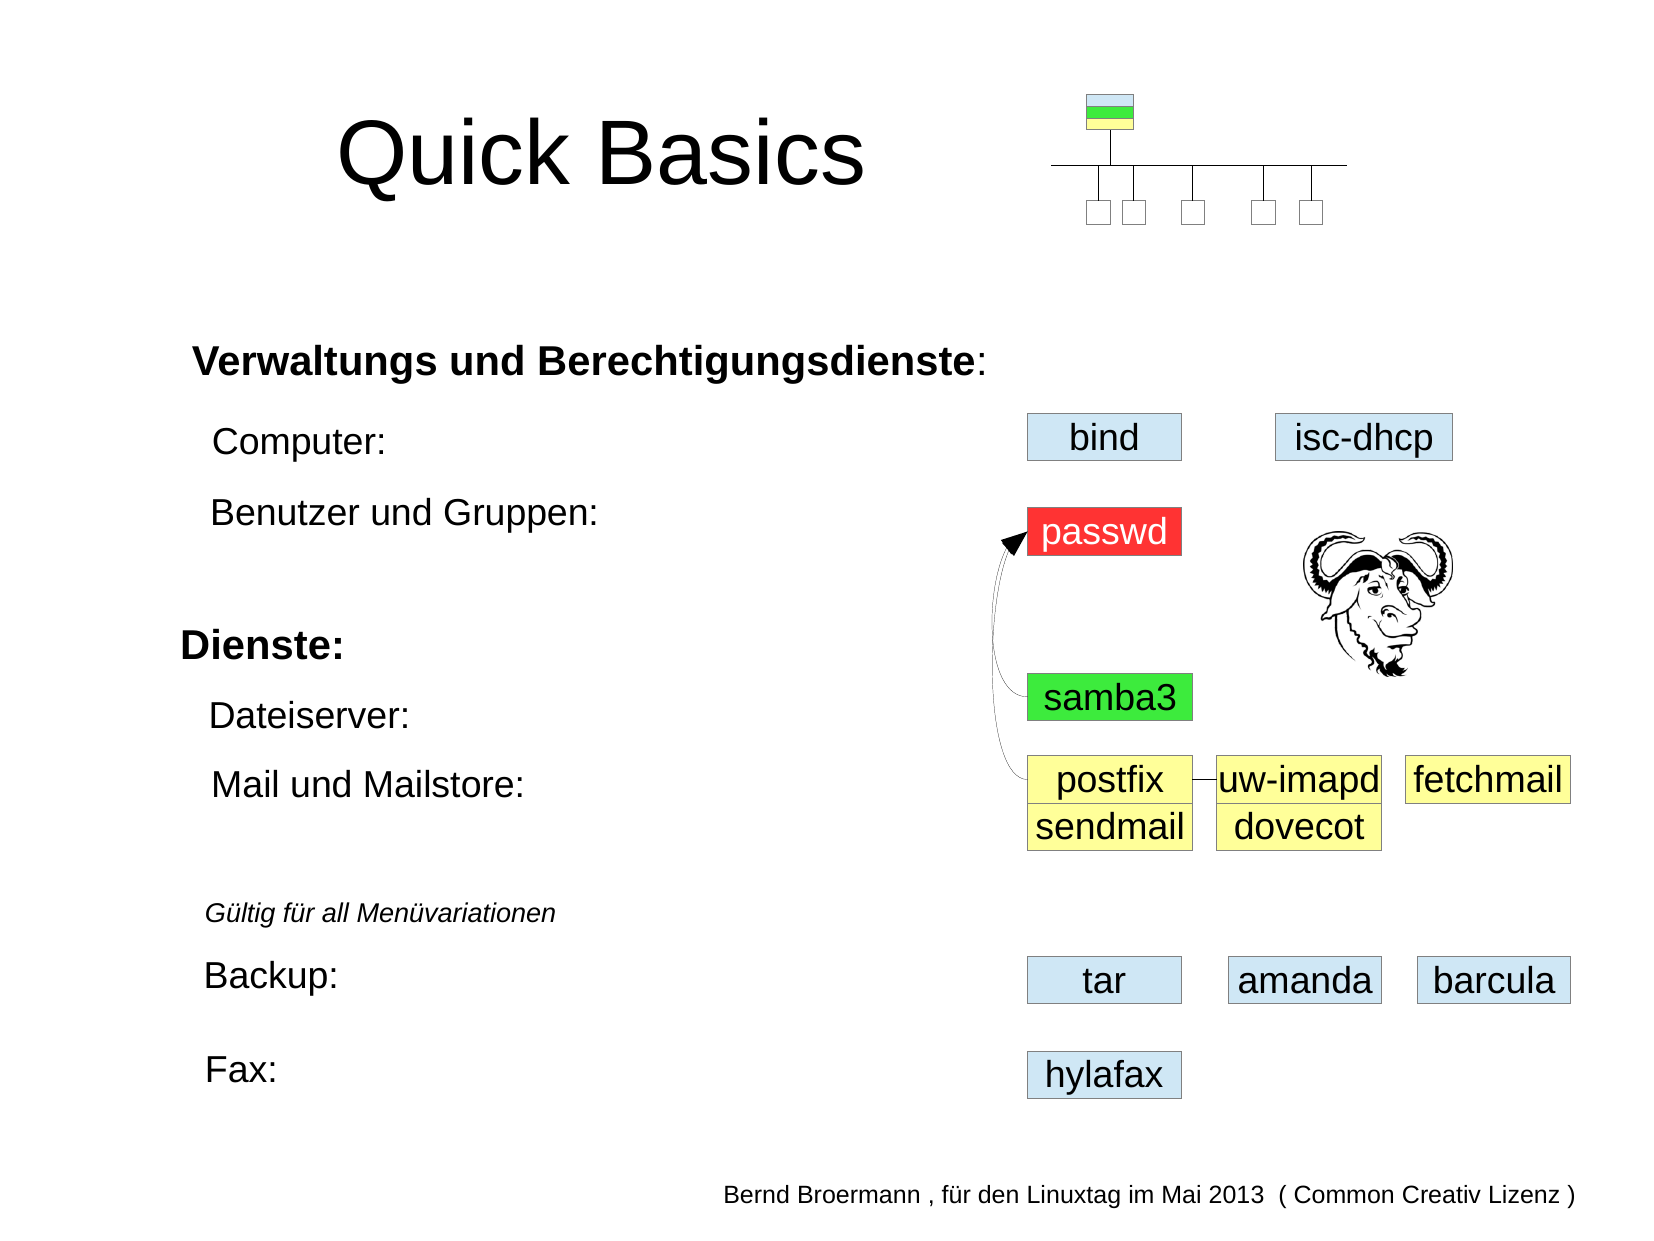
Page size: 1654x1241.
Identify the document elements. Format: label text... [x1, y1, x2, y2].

text_box isc-dhcp [1275, 413, 1453, 461]
text_box Backup: [188, 947, 354, 1004]
text_box [1251, 200, 1276, 225]
text_box hylafax [1027, 1051, 1182, 1099]
text_box Fax: [190, 1041, 293, 1099]
text_box uw-imapd [1216, 755, 1382, 803]
text_box bind [1027, 413, 1182, 461]
text_box Bernd Broermann , für den Linuxtag im Mai 2013 ( Common Creativ Lizenz ) [708, 1173, 1630, 1217]
text_box passwd [1027, 507, 1182, 556]
text_box Mail und Mailstore: [196, 755, 541, 813]
text_box sendmail [1027, 803, 1193, 851]
text_box [1299, 200, 1323, 225]
text_box Verwaltungs und Berechtigungsdienste: [177, 330, 1003, 393]
picture [1303, 531, 1453, 678]
text_box fetchmail [1405, 755, 1571, 804]
text_box barcula [1417, 956, 1571, 1004]
text_box Benutzer und Gruppen: [195, 484, 615, 542]
text_box Gültig für all Menüvariationen [190, 890, 572, 936]
text_box Computer: [197, 413, 402, 471]
text_box [1086, 200, 1111, 225]
text_box [1086, 94, 1134, 130]
text_box amanda [1228, 956, 1382, 1004]
title Quick Basics [1134, 166, 1146, 200]
text_box Dateiserver: [193, 687, 426, 745]
text_box tar [1027, 956, 1182, 1004]
text_box [1181, 200, 1205, 225]
text_box Dienste: [165, 614, 361, 676]
text_box dovecot [1216, 803, 1382, 851]
text_box [1122, 200, 1146, 225]
title Quick Basics [82, 49, 1146, 257]
text_box samba3 [1027, 673, 1193, 721]
text_box postfix [1027, 755, 1193, 803]
